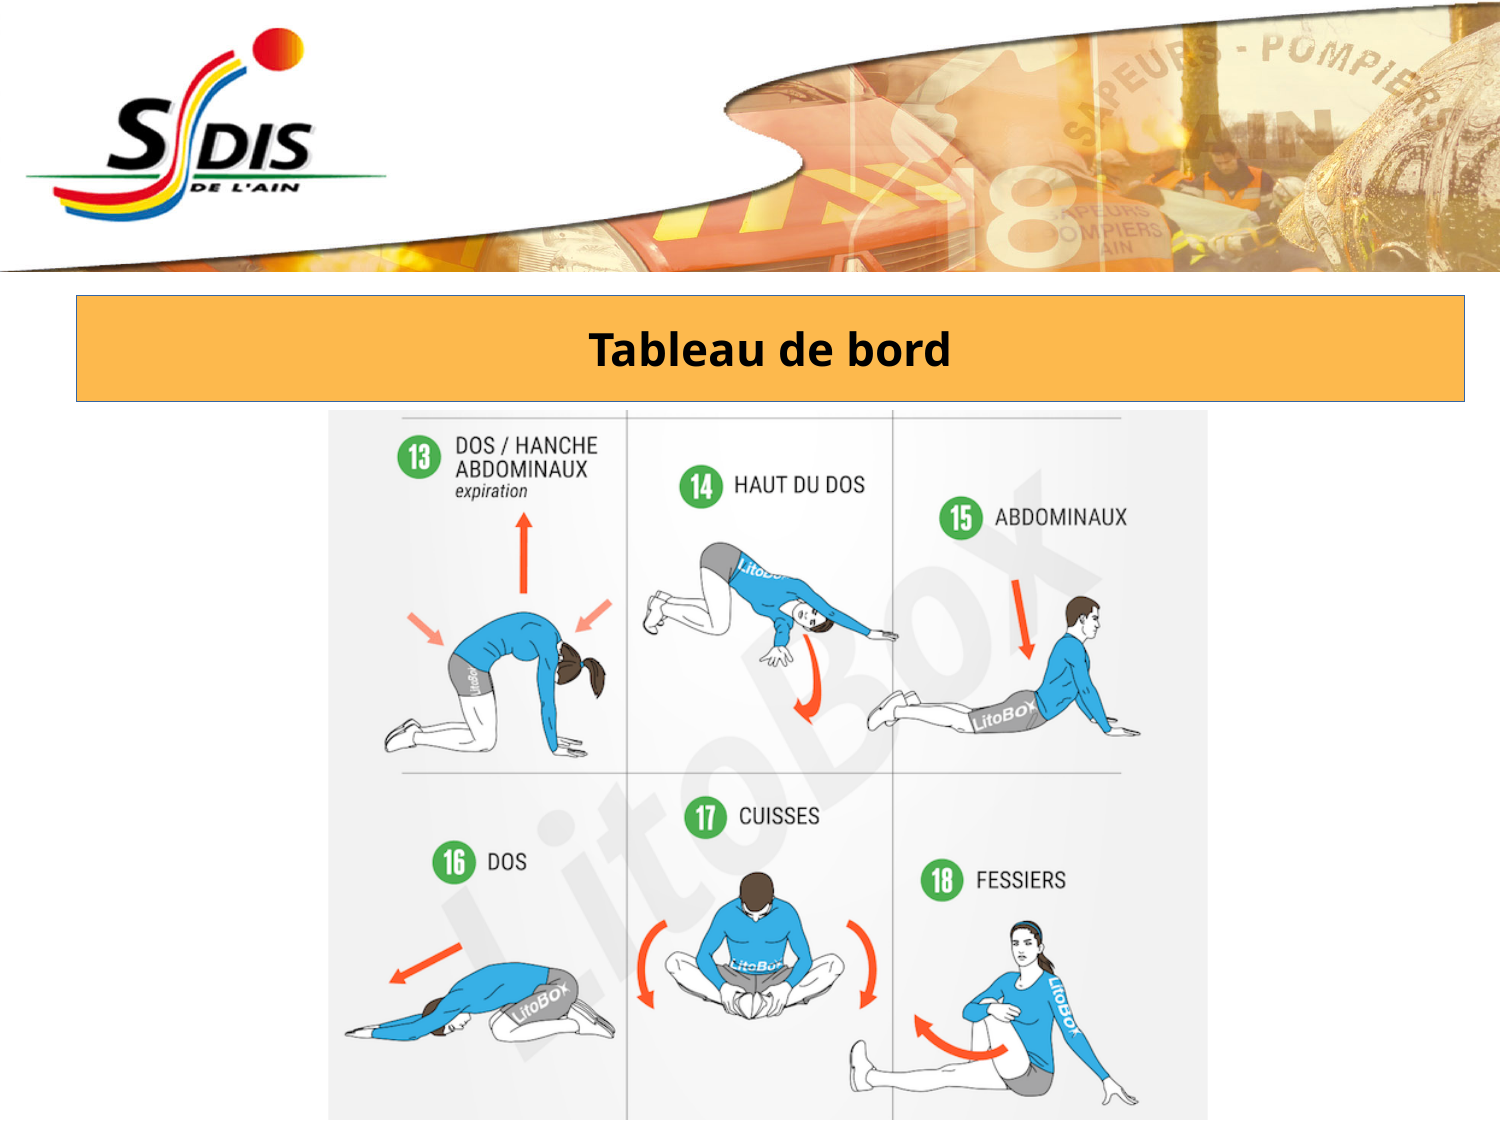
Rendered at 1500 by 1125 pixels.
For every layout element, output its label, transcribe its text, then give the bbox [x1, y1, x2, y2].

text_box Tableau de bord [76, 295, 1465, 402]
picture [328, 410, 1208, 1120]
picture [0, 0, 1500, 272]
